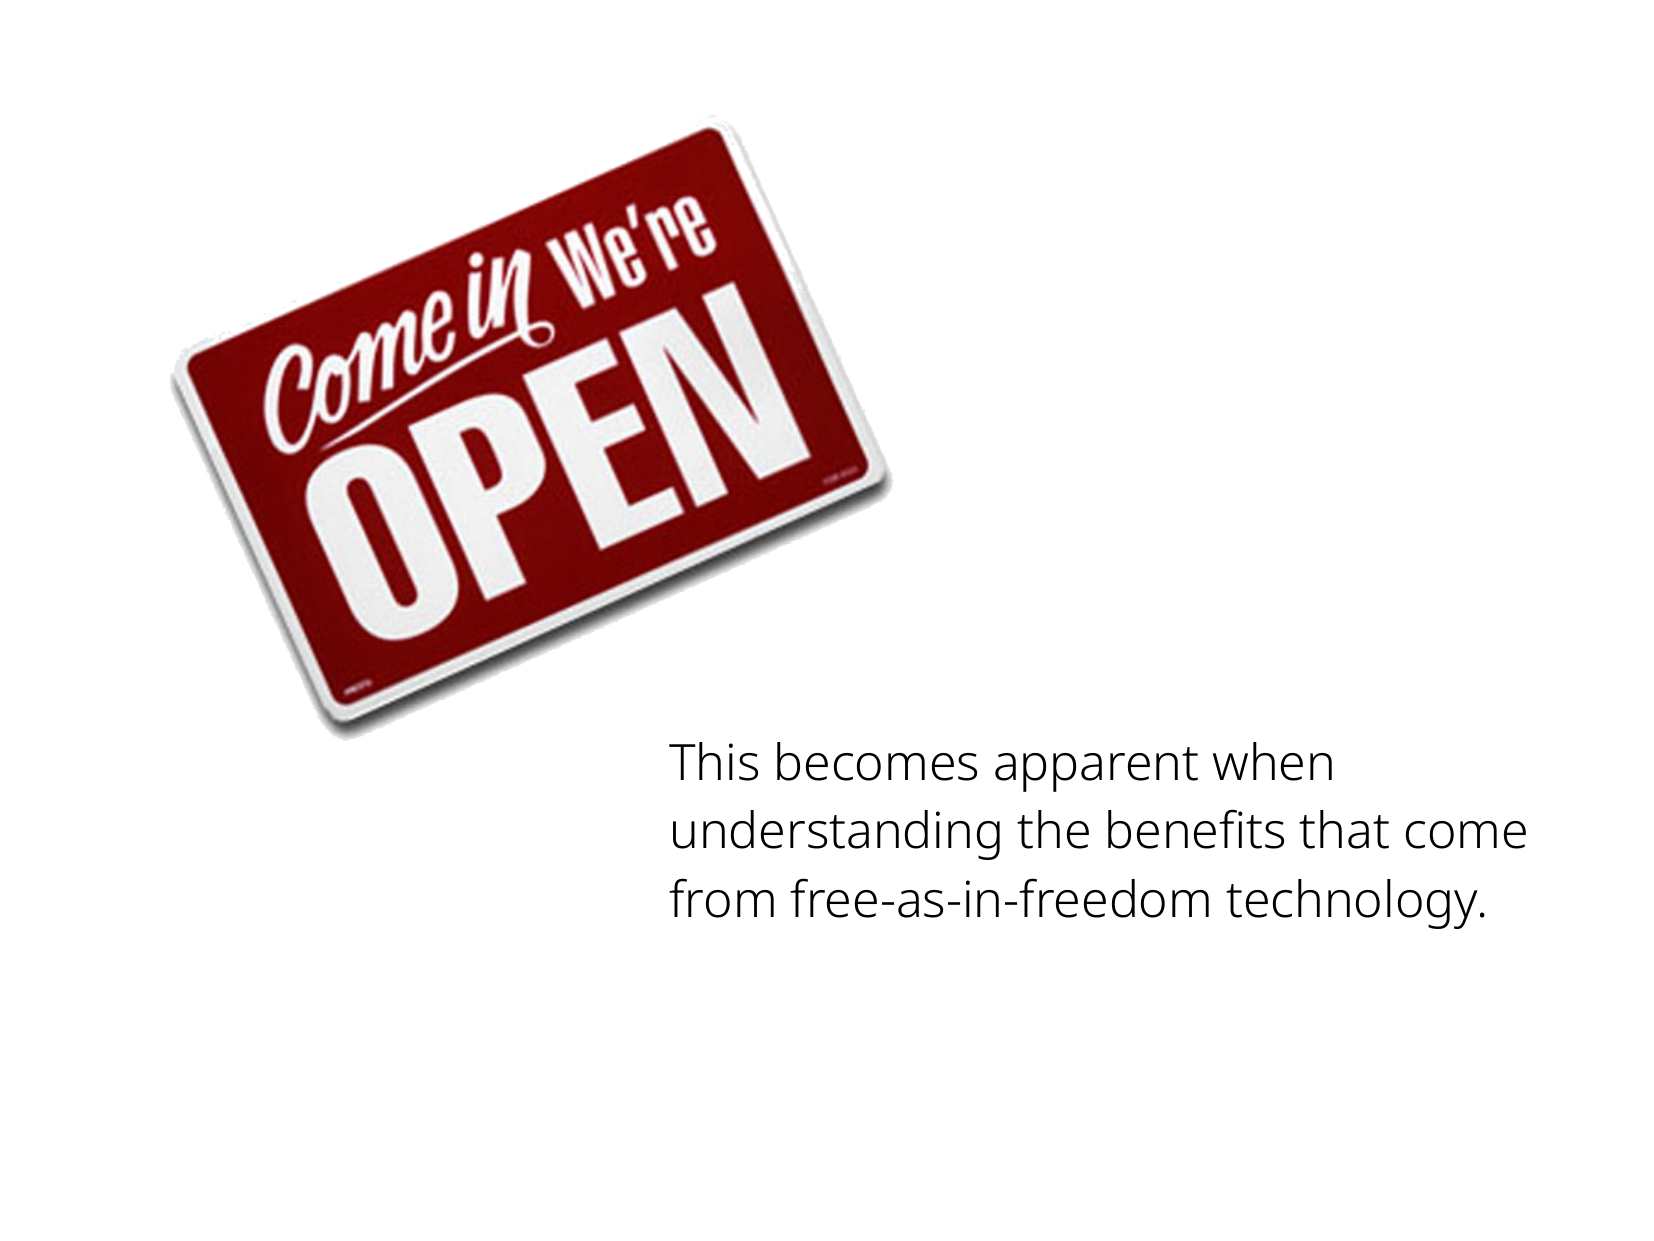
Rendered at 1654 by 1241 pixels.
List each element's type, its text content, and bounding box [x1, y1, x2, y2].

picture [169, 114, 894, 742]
text_box This becomes apparent when understanding the benefits that come from free-as-in-freedom technology. [654, 719, 1560, 950]
